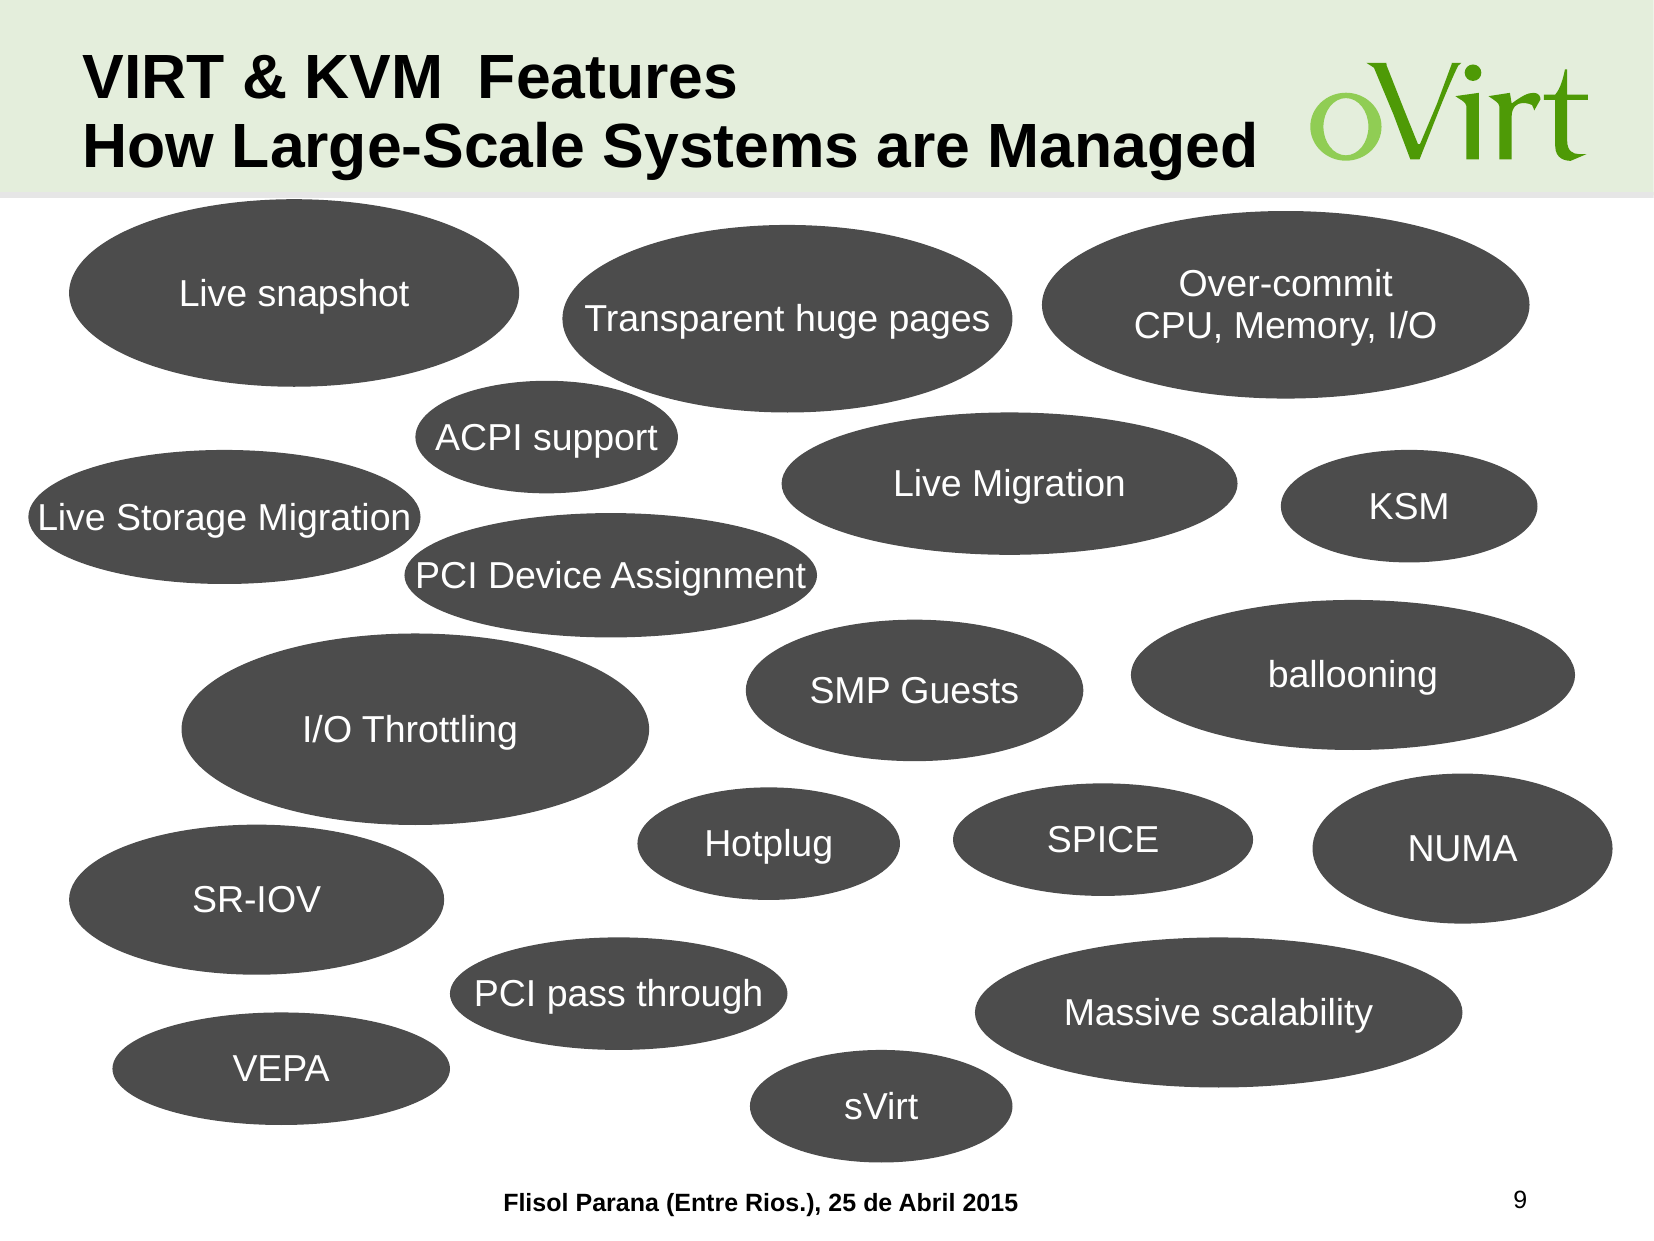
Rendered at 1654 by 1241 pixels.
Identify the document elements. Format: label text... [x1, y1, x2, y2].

text_box SPICE [953, 783, 1254, 896]
text_box Live Migration [781, 412, 1238, 555]
text_box NUMA [1312, 773, 1613, 924]
text_box Transparent huge pages [562, 224, 1013, 413]
title VIRT & KVM Features How Large-Scale Systems are Managed [82, 37, 1571, 188]
text_box PCI Device Assignment [404, 513, 818, 638]
text_box PCI pass through [449, 937, 788, 1050]
text_box Live snapshot [69, 199, 520, 387]
text_box sVirt [749, 1049, 1013, 1163]
text_box Live Storage Migration [28, 449, 421, 584]
text_box SMP Guests [745, 619, 1084, 762]
text_box I/O Throttling [181, 633, 650, 826]
text_box Massive scalability [974, 937, 1463, 1088]
text_box SR-IOV [69, 824, 445, 975]
text_box Over-commit CPU, Memory, I/O [1041, 211, 1530, 399]
text_box VEPA [112, 1012, 451, 1126]
text_box Hotplug [637, 787, 901, 900]
text_box KSM [1280, 449, 1538, 563]
text_box ballooning [1130, 599, 1576, 751]
text_box ACPI support [415, 380, 678, 494]
